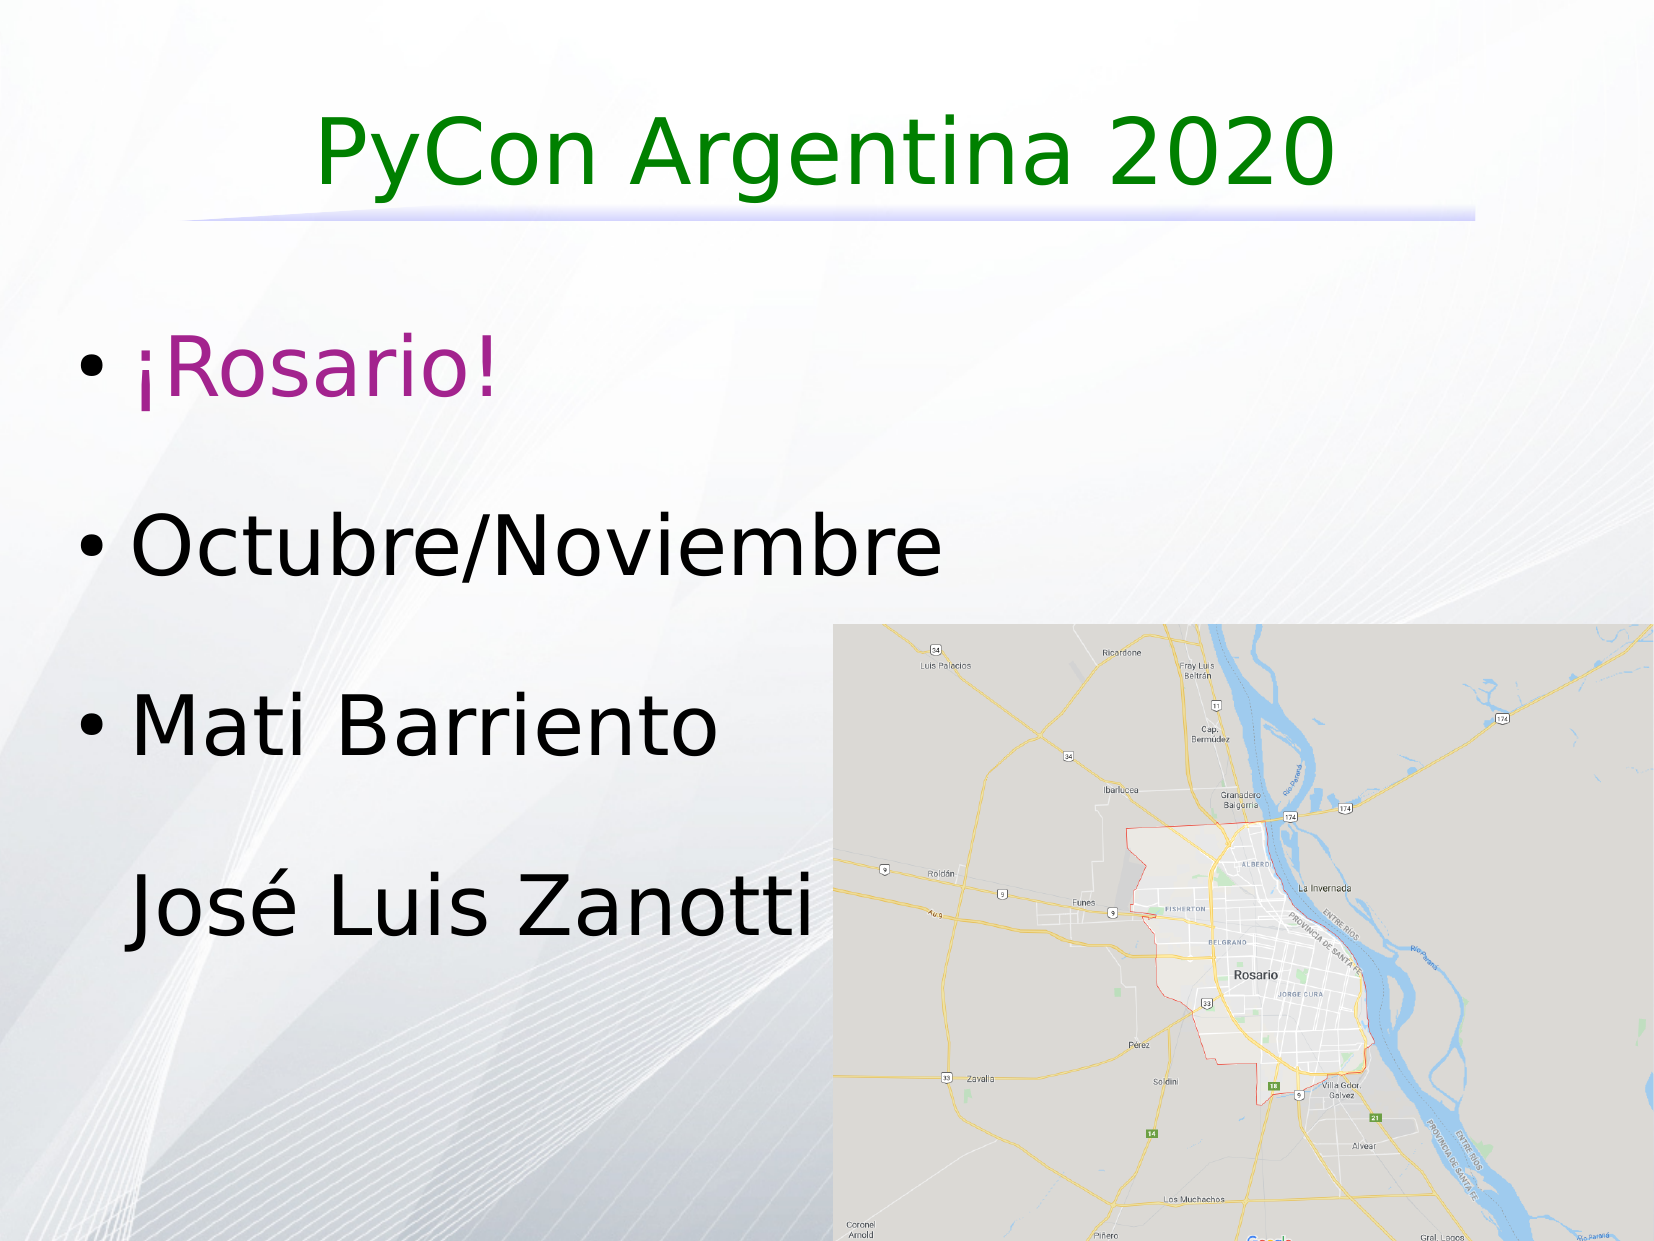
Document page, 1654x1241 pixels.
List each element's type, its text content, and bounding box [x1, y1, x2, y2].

list ¡Rosario! Octubre/Noviembre Mati Barriento José Luis Zanotti [59, 318, 1595, 1182]
title PyCon Argentina 2020 [82, 49, 1571, 257]
picture [0, 0, 1654, 1241]
